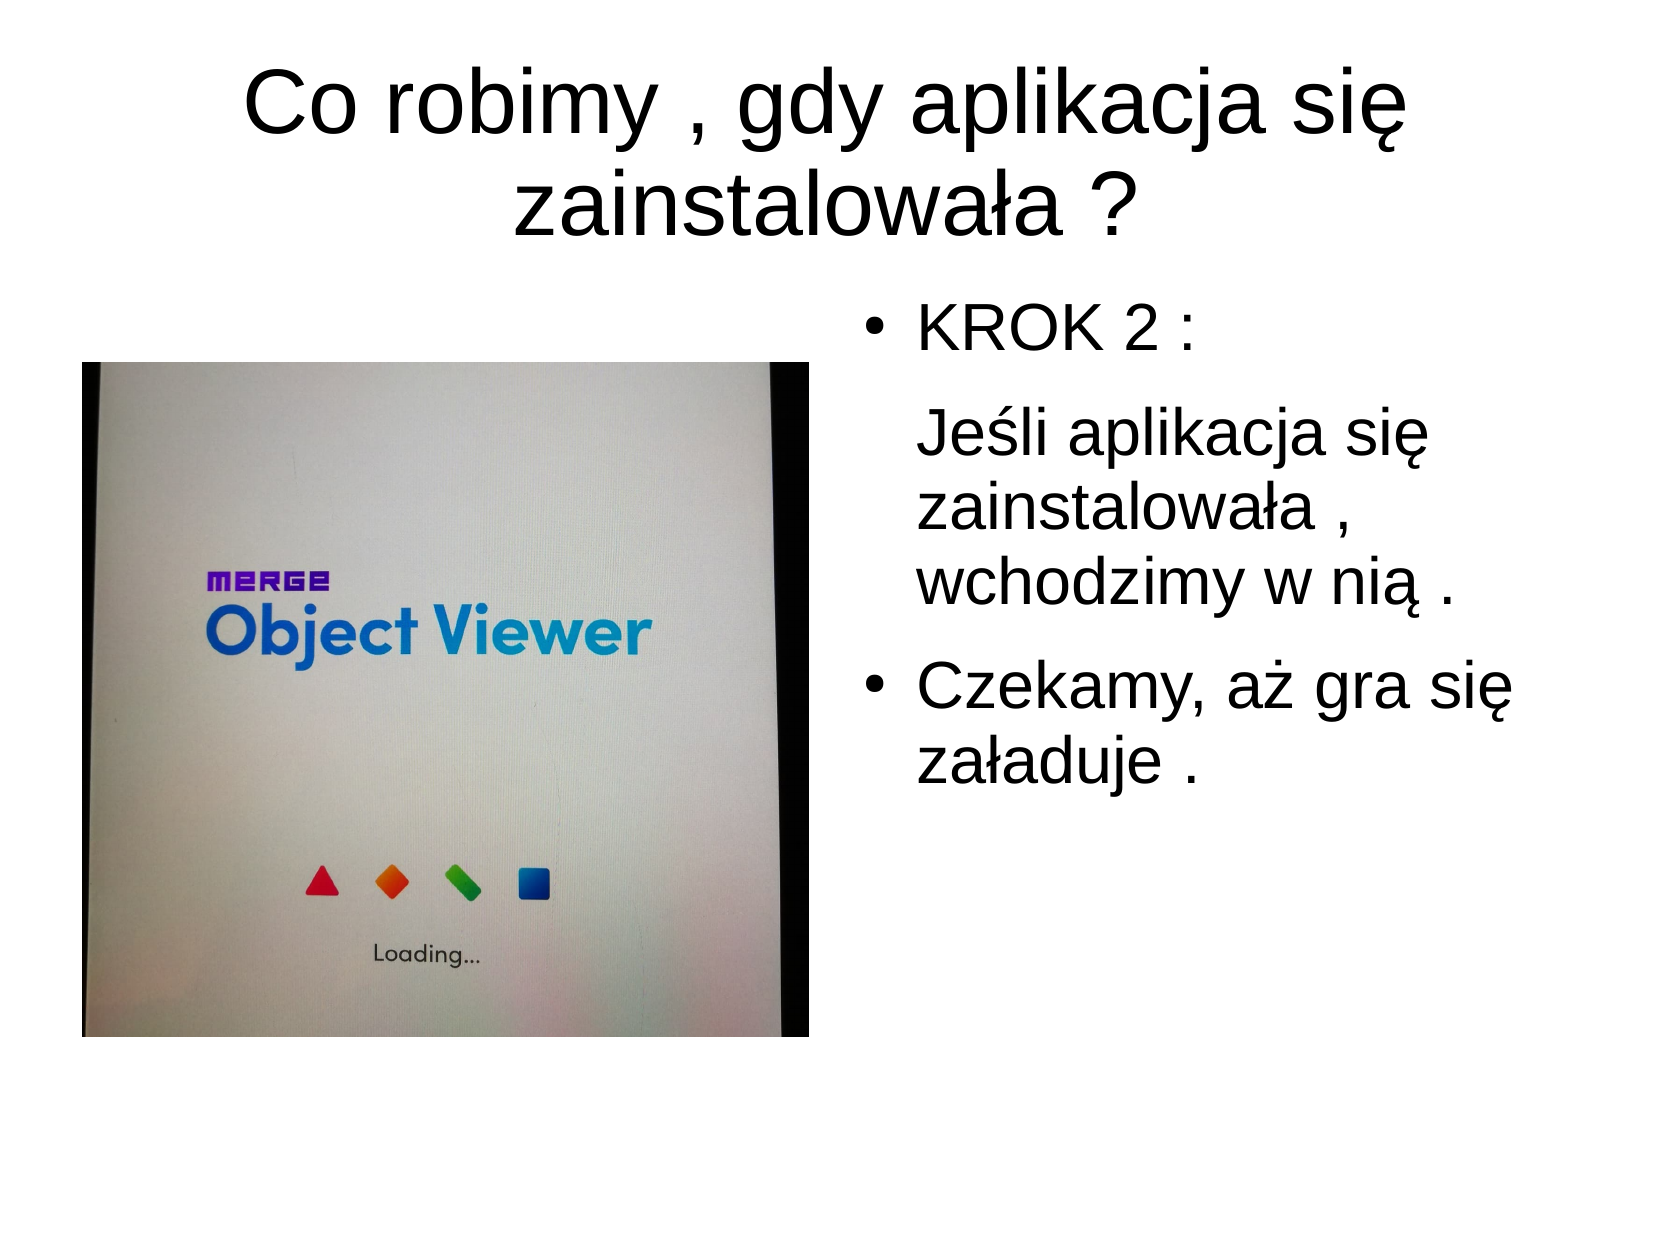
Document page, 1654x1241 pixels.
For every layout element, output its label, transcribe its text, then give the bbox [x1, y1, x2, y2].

picture [82, 362, 809, 1037]
list KROK 2 : Jeśli aplikacja się zainstalowała , wchodzimy w nią . Czekamy, aż gra się załaduje . [845, 290, 1572, 1109]
title Co robimy , gdy aplikacja się zainstalowała ? [82, 49, 1571, 257]
